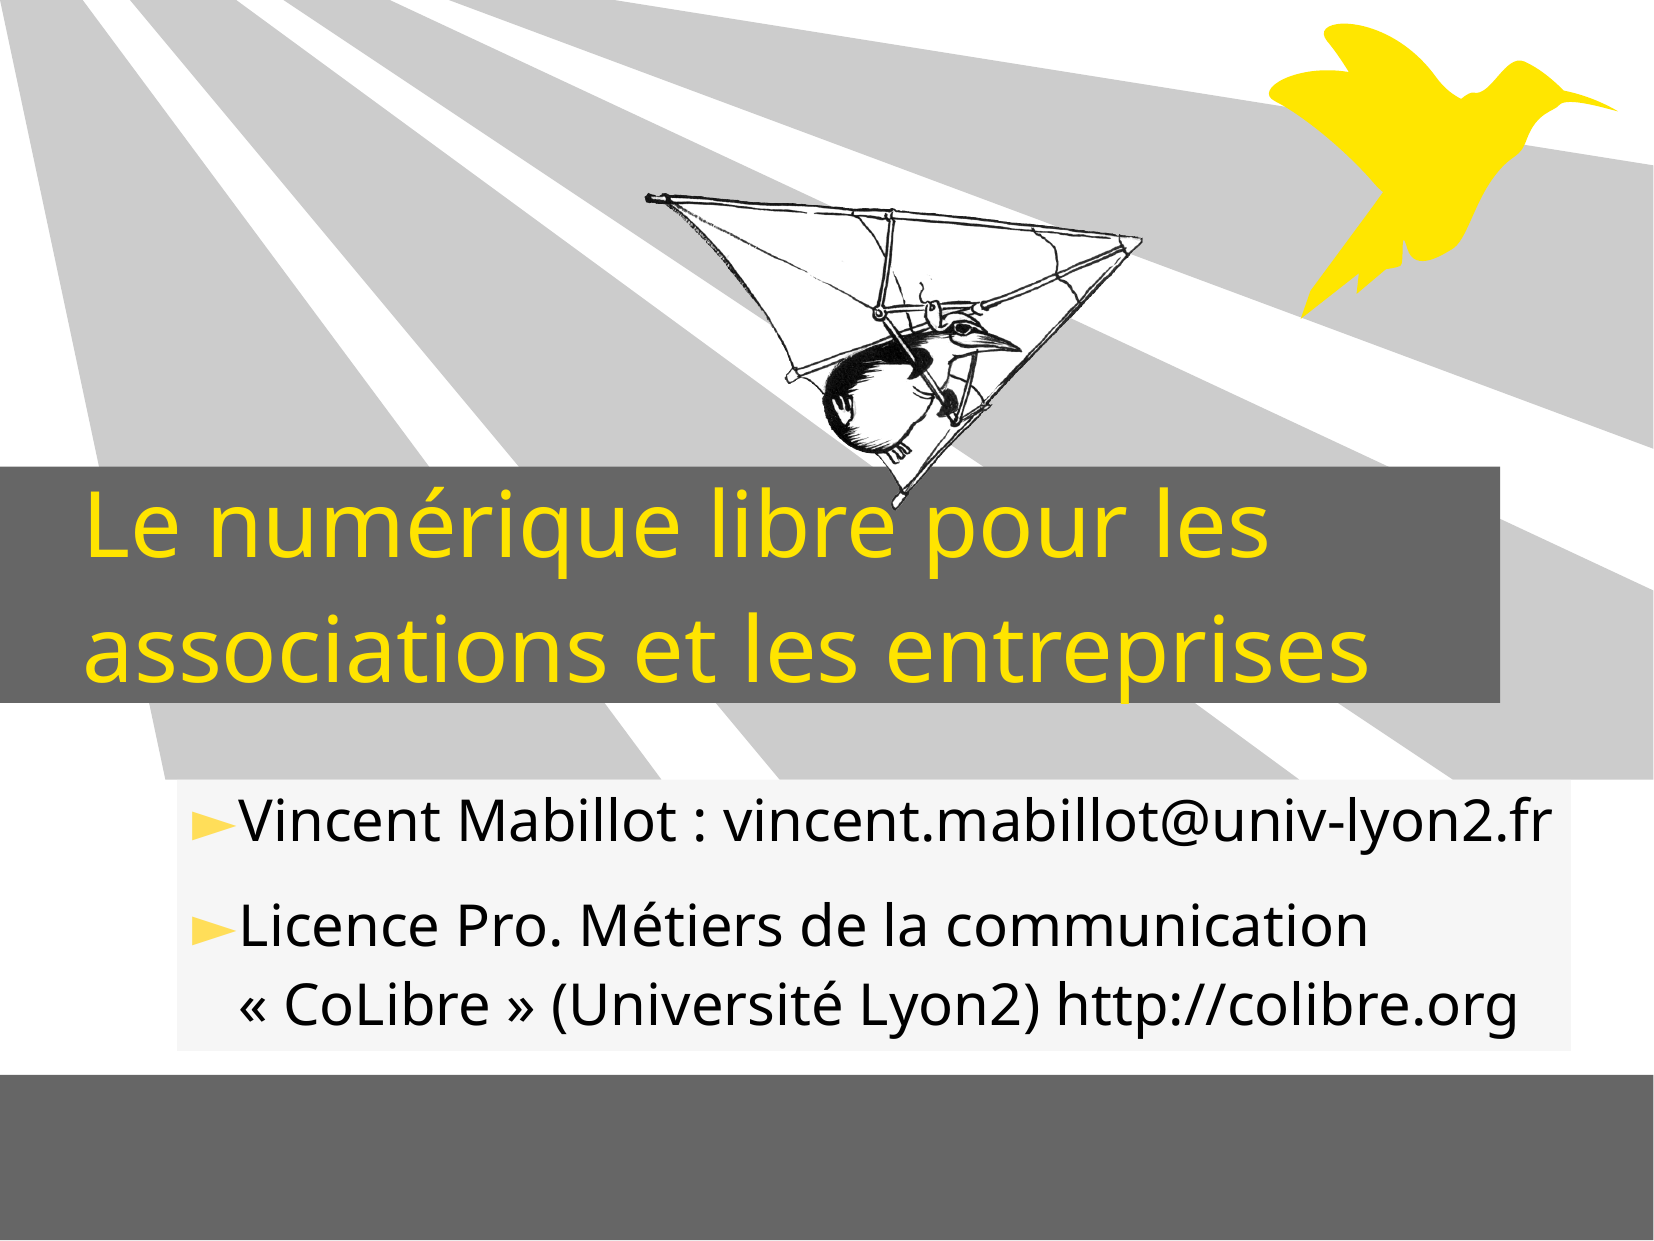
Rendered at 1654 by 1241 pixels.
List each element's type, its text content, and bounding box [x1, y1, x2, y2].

list Vincent Mabillot : vincent.mabillot@univ-lyon2.fr Licence Pro. Métiers de la communication « CoLibre » (Université Lyon2) http://colibre.org [177, 779, 1571, 1051]
title Le numérique libre pour les associations et les entreprises [82, 450, 1465, 718]
picture [576, 0, 1165, 533]
